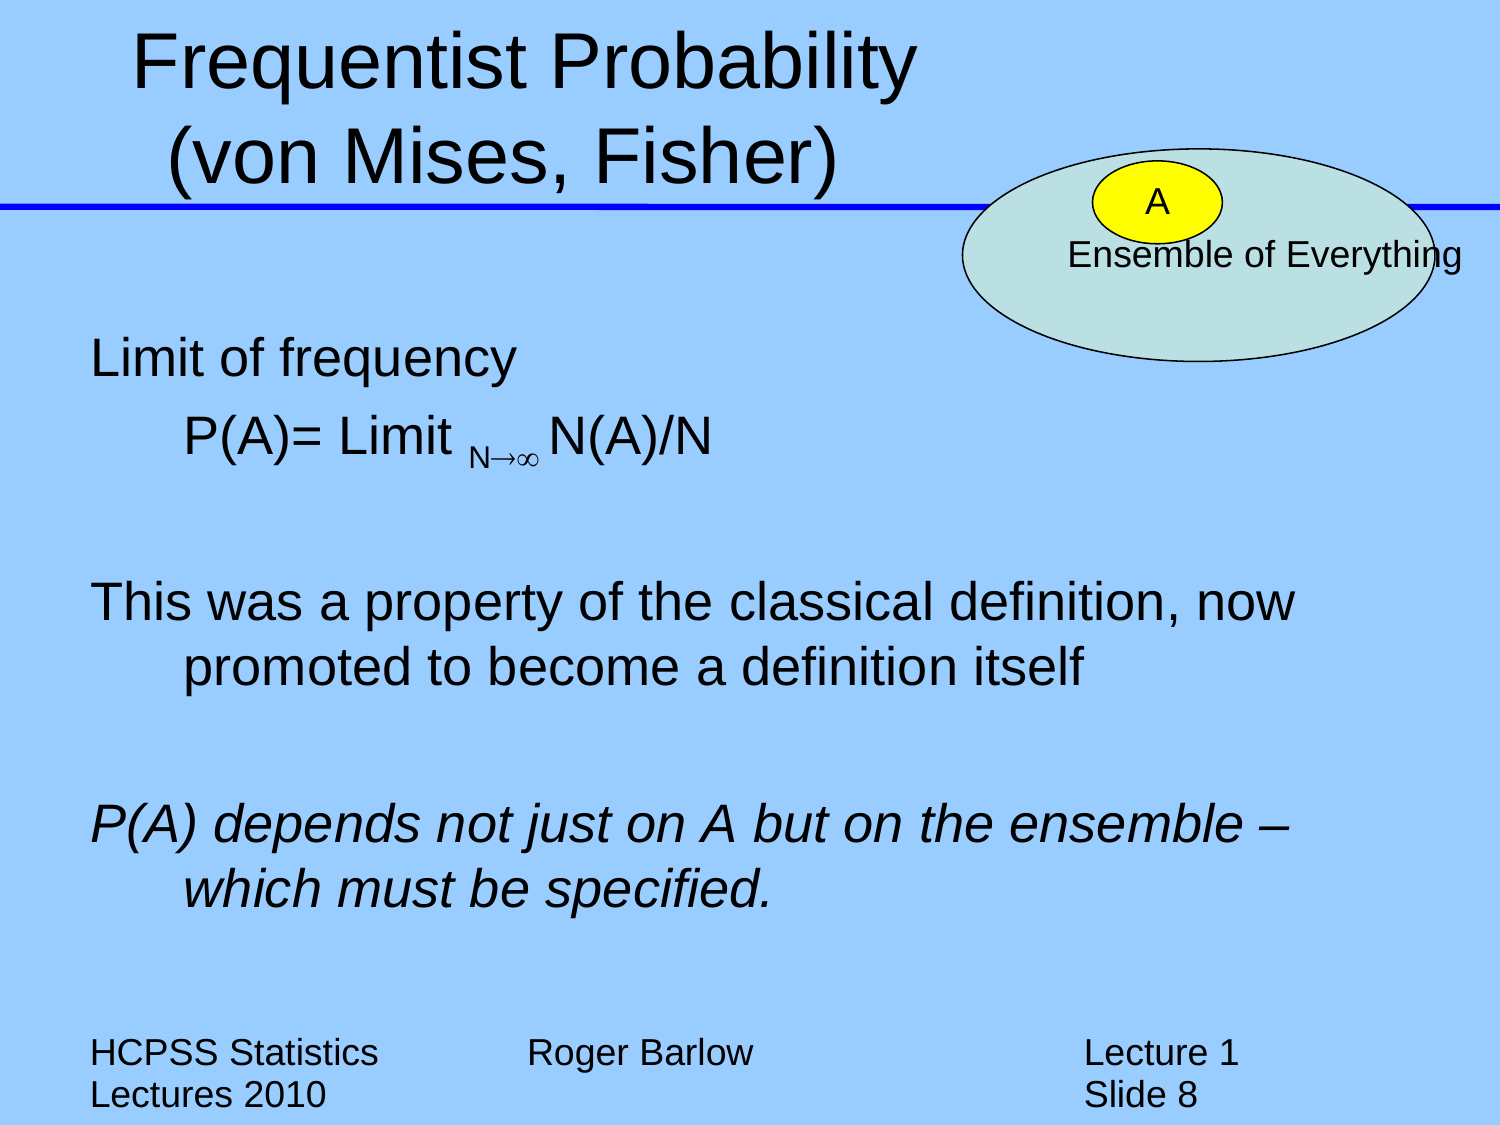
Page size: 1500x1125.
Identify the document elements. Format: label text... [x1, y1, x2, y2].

title Frequentist Probability (von Mises, Fisher) [88, 1, 963, 207]
text_box Ensemble of Everything [962, 148, 1435, 362]
text_box A [1092, 160, 1223, 244]
text_box Limit of frequency P(A)= Limit N N(A)/N This was a property of the classical definition, now promoted to become a definition itself P(A) depends not just on A but on the ensemble – which must be specified. [75, 314, 1426, 1084]
